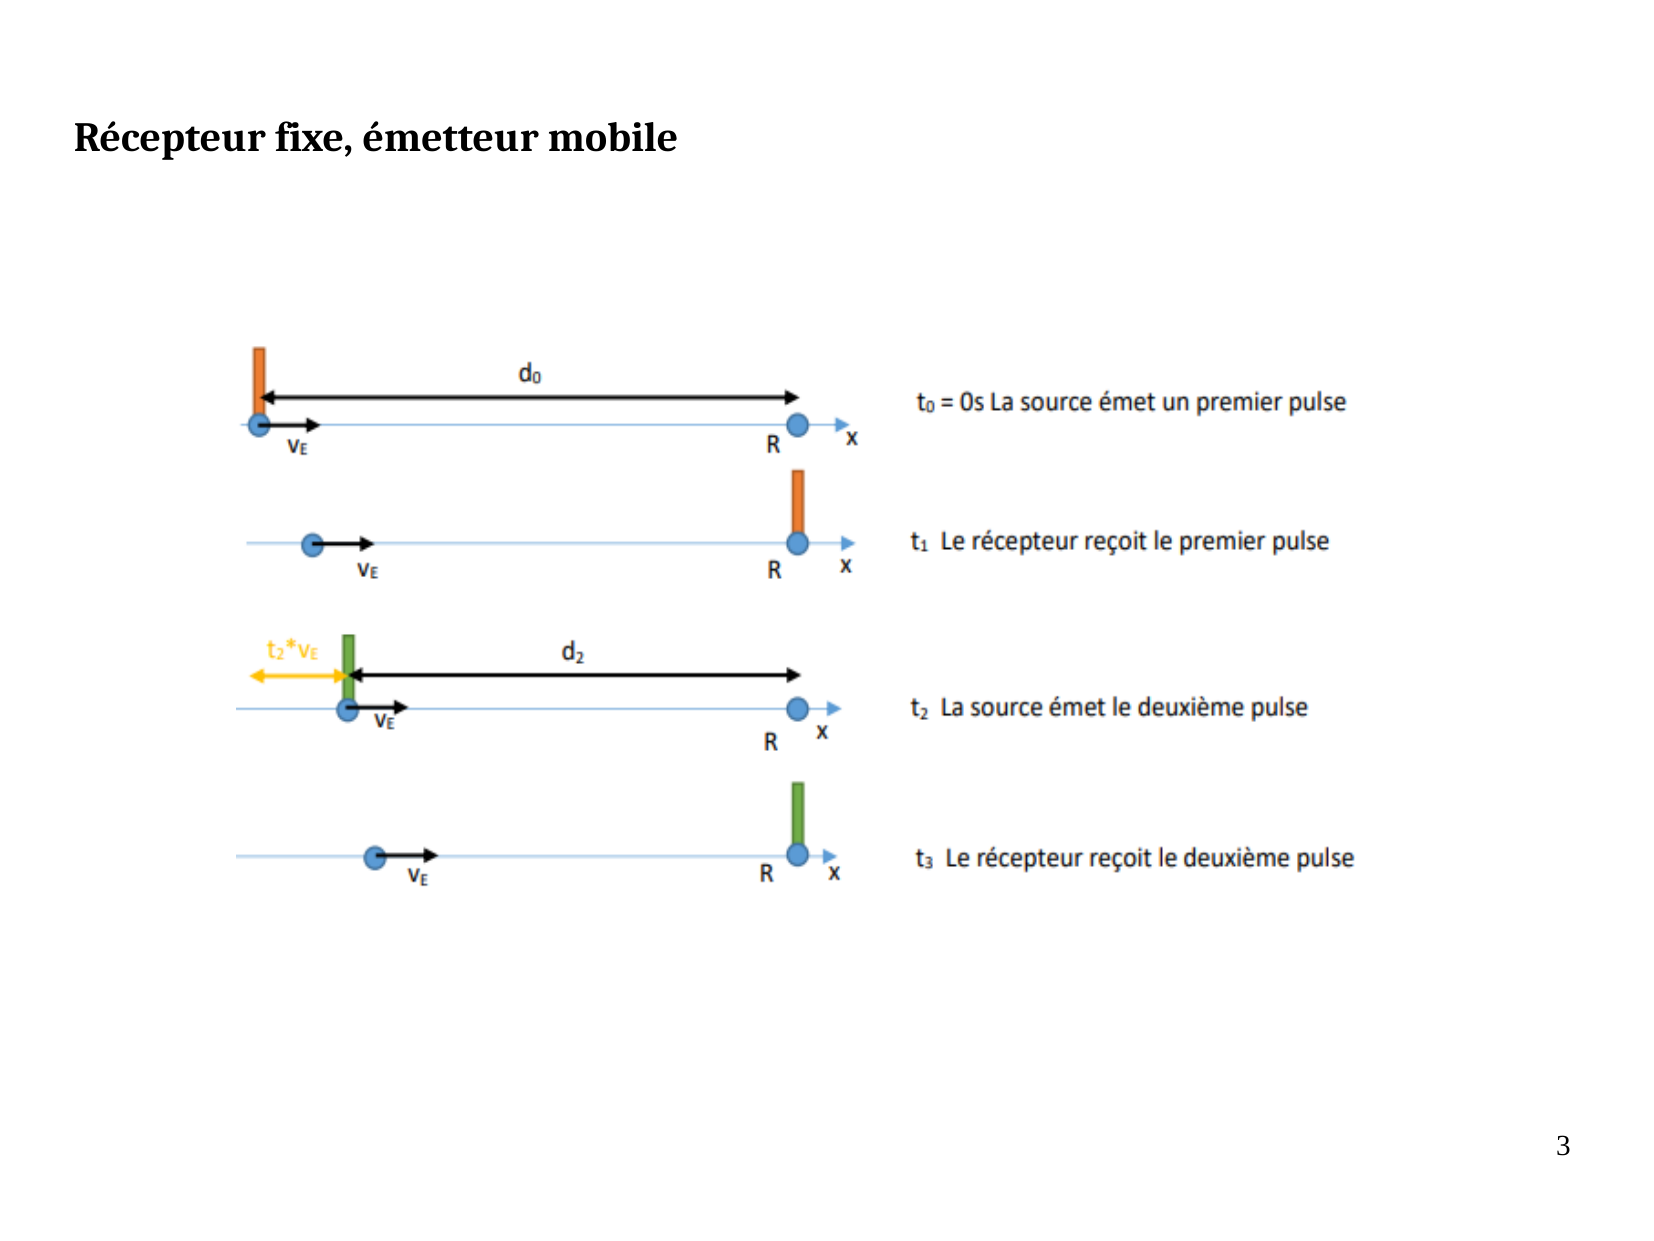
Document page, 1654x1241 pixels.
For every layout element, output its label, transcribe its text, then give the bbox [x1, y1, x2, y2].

picture [236, 318, 1369, 949]
text_box Récepteur fixe, émetteur mobile [59, 106, 898, 220]
